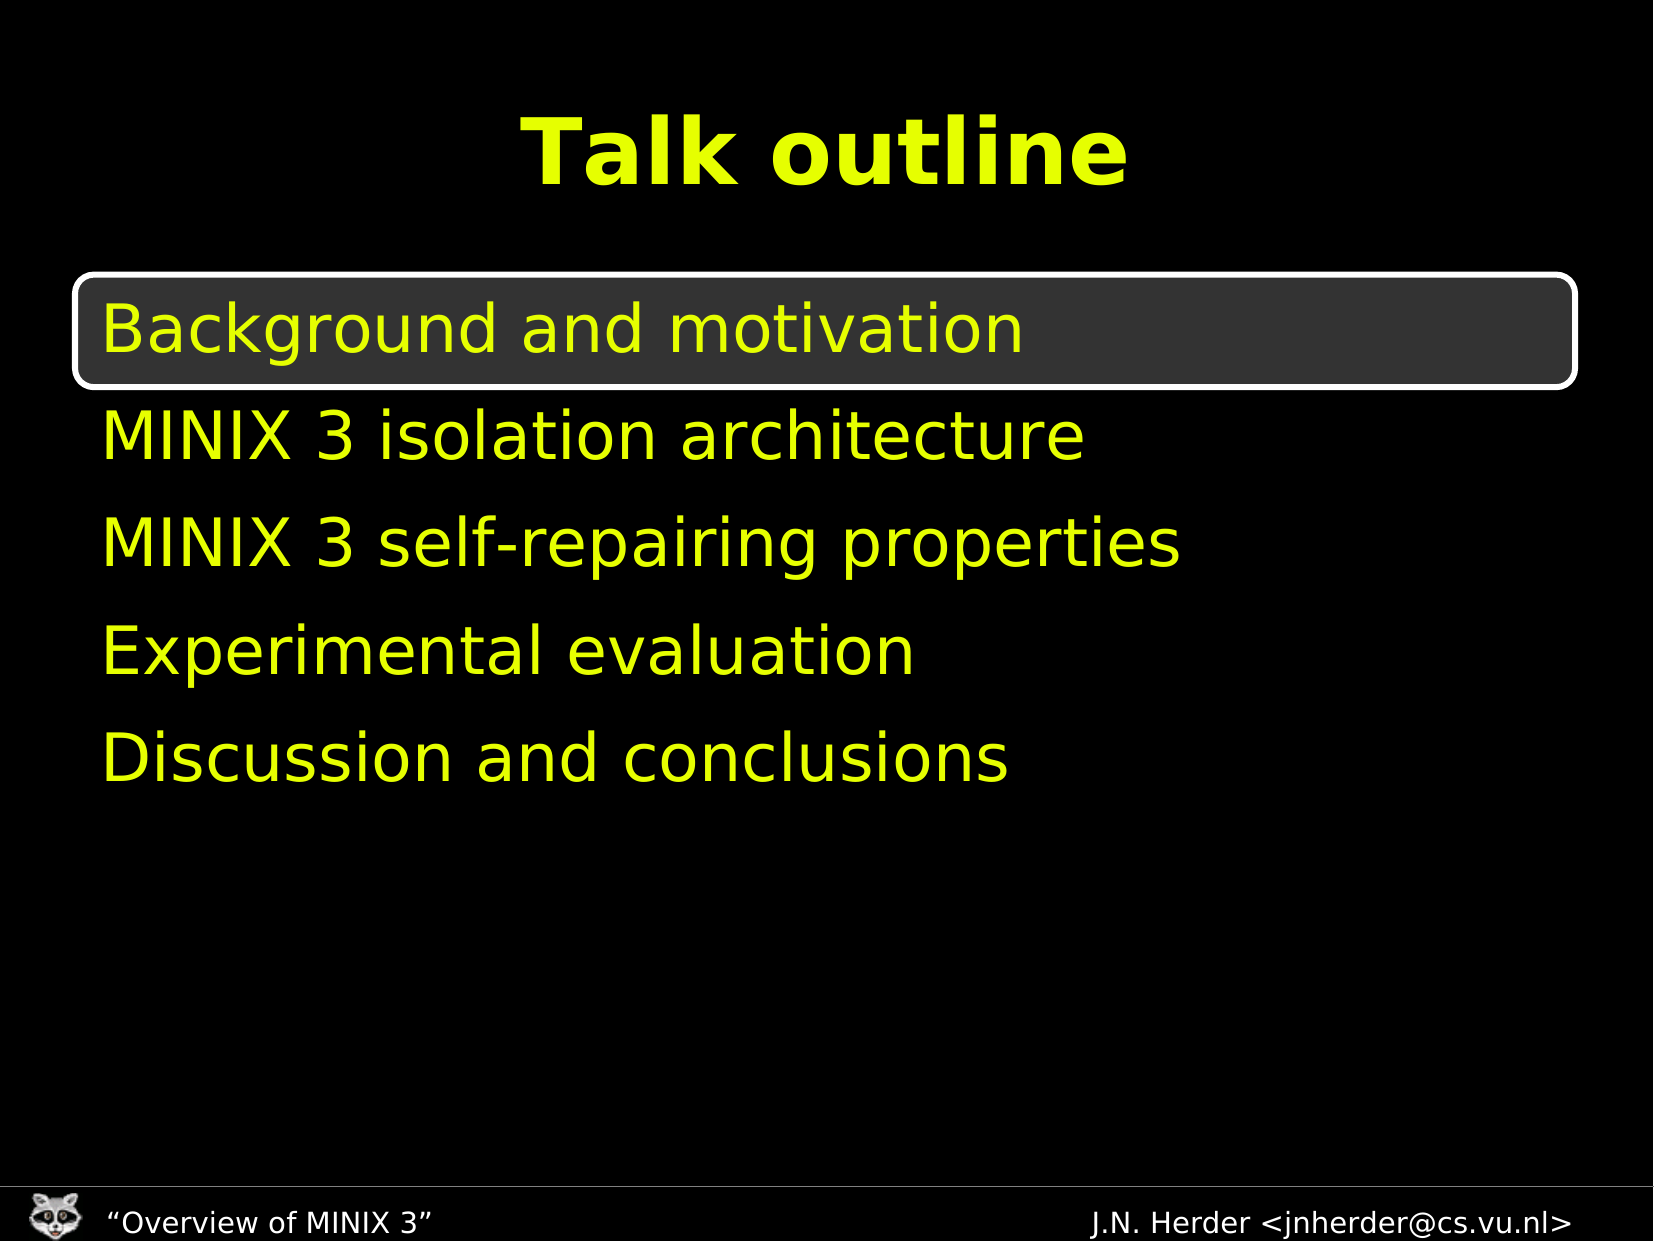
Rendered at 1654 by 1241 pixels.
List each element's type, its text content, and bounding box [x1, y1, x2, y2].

text_box [75, 274, 1576, 383]
list Background and motivation MINIX 3 isolation architecture MINIX 3 self-repairing properties Experimental evaluation Discussion and conclusions [82, 290, 1571, 1109]
title Talk outline [82, 56, 1571, 250]
picture [29, 1193, 83, 1241]
